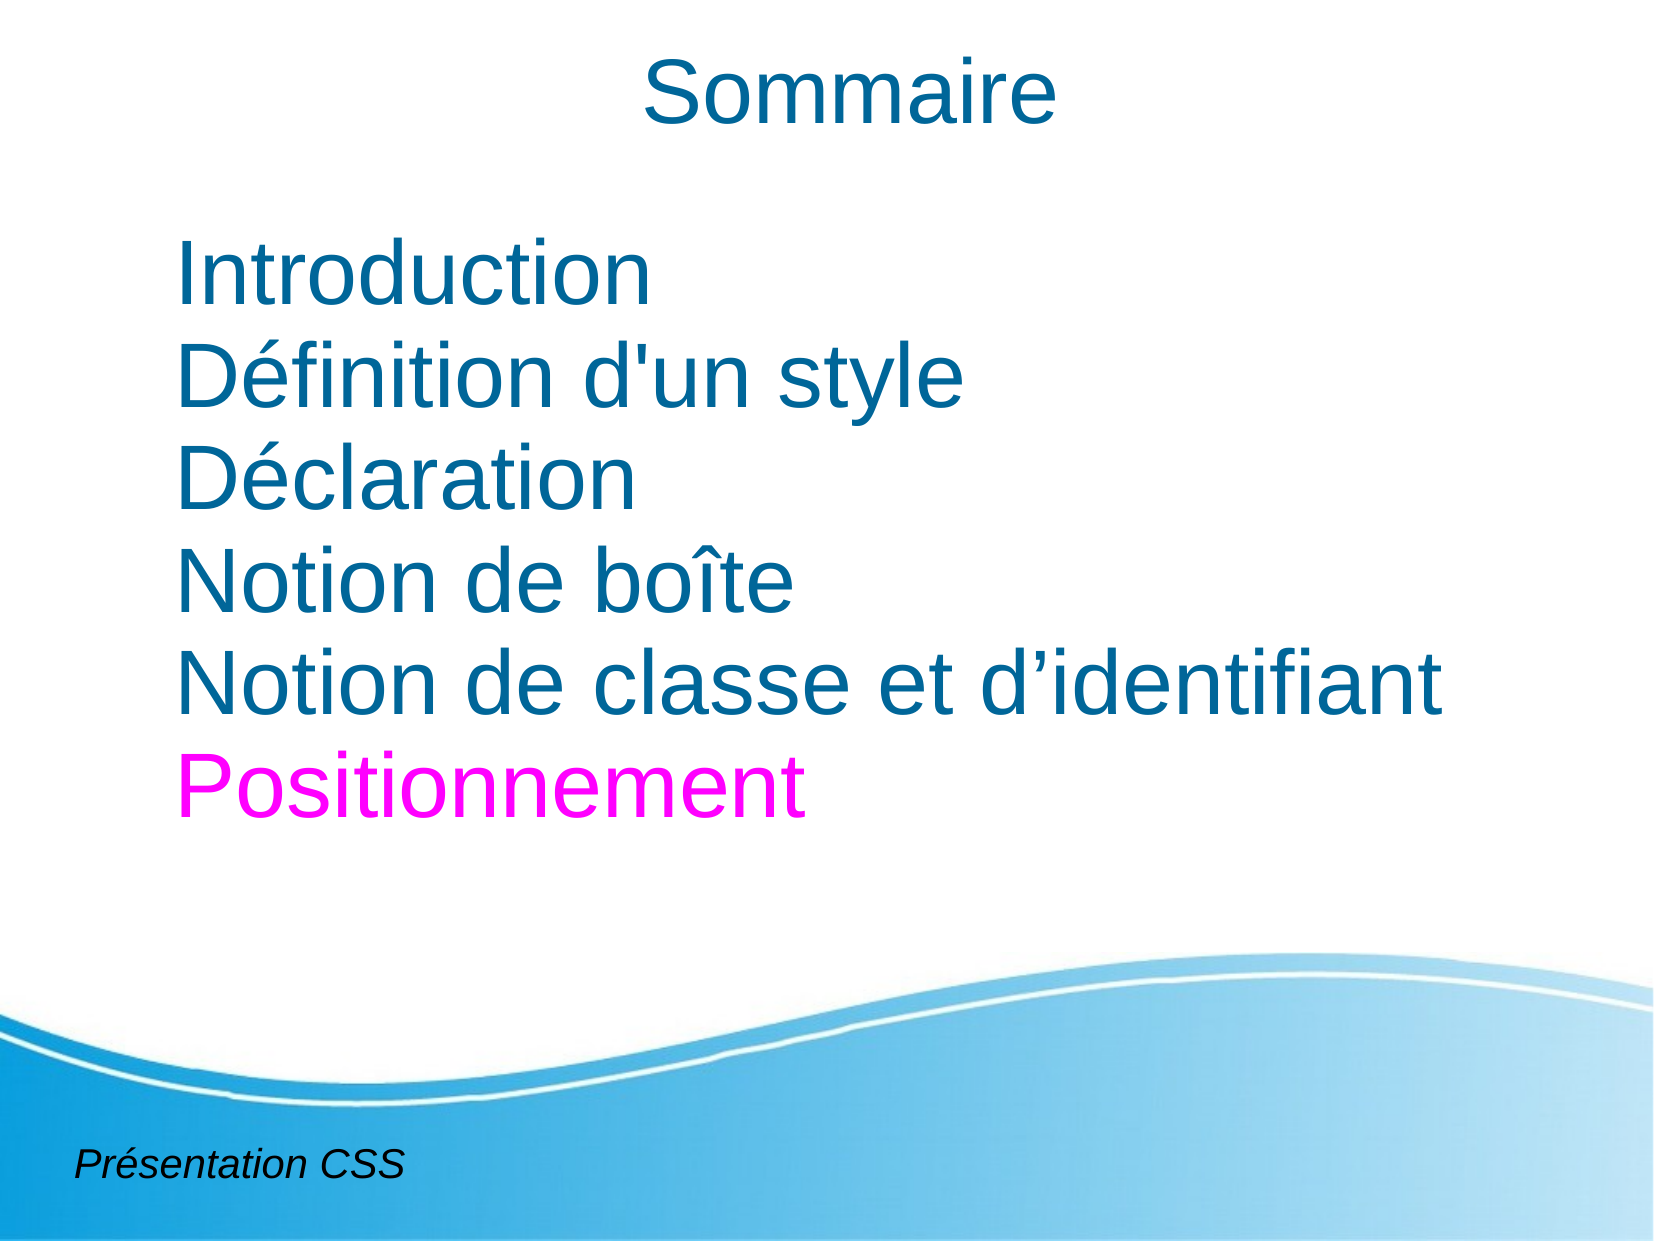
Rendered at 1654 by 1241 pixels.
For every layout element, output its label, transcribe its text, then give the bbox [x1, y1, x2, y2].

title Introduction Définition d'un style Déclaration Notion de boîte Notion de classe et d’identifiant Positionnement [174, 221, 1558, 837]
picture [0, 952, 1654, 1241]
title Sommaire [106, 0, 1595, 196]
